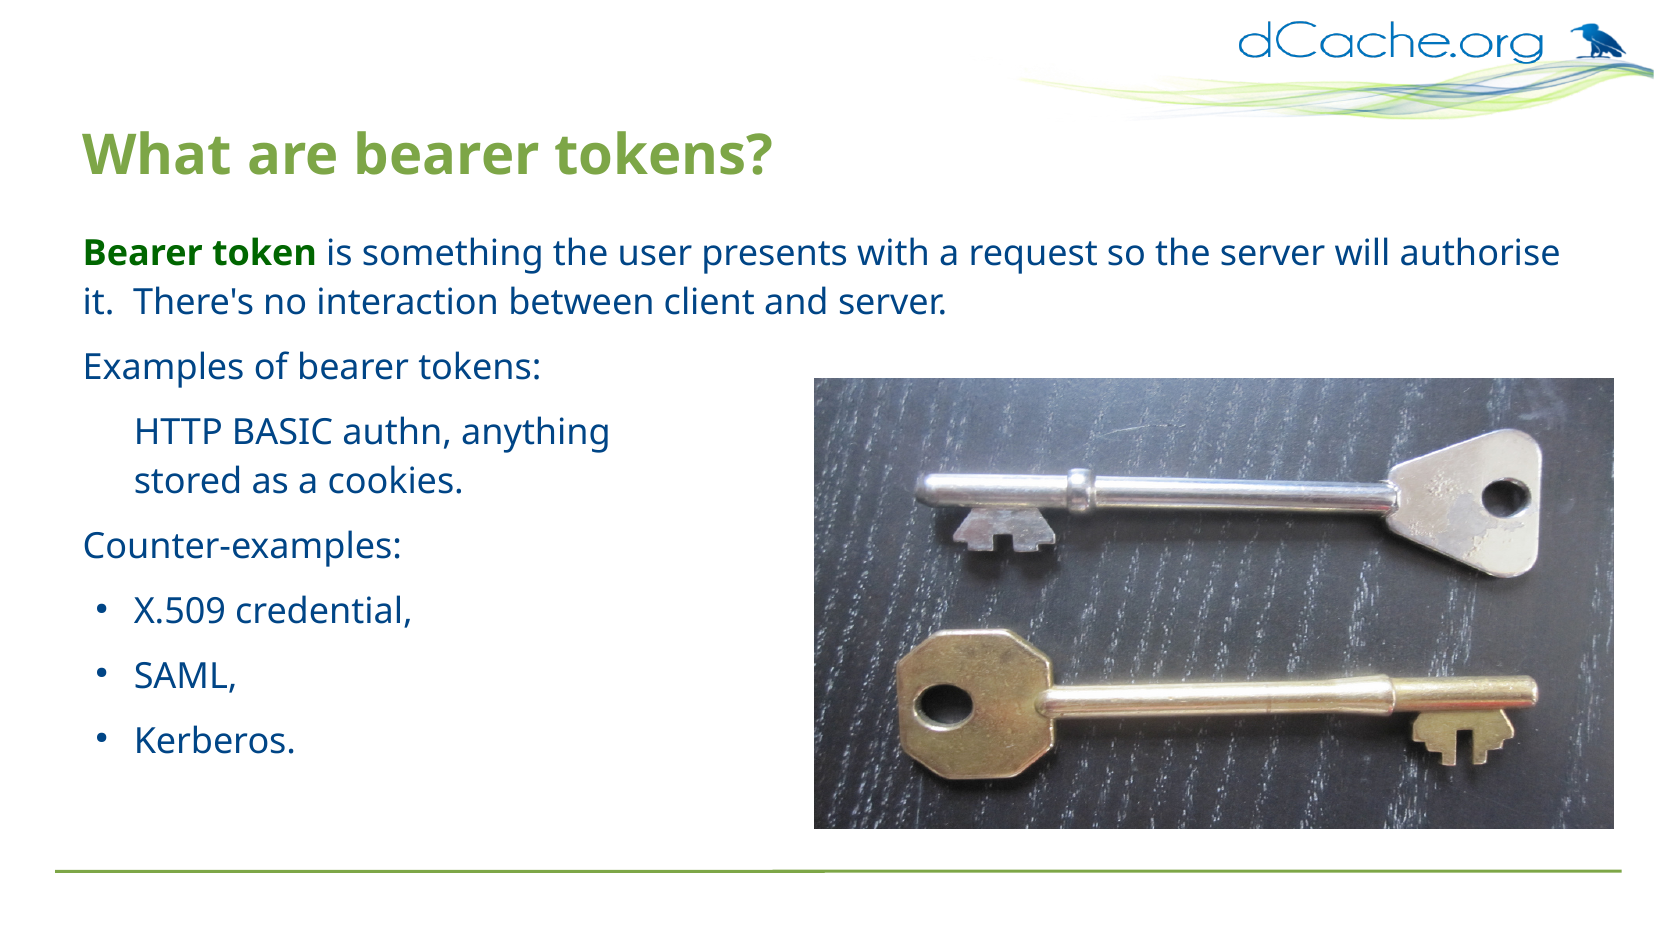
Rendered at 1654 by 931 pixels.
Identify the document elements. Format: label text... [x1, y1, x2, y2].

list Bearer token is something the user presents with a request so the server will authorise it. There's no interaction between client and server. Examples of bearer tokens: HTTP BASIC authn, anything stored as a cookies. Counter-examples: X.509 credential, SAML, Kerberos. [82, 227, 1571, 767]
picture [814, 378, 1614, 829]
title What are bearer tokens? [82, 116, 1605, 189]
picture [956, 12, 1654, 127]
